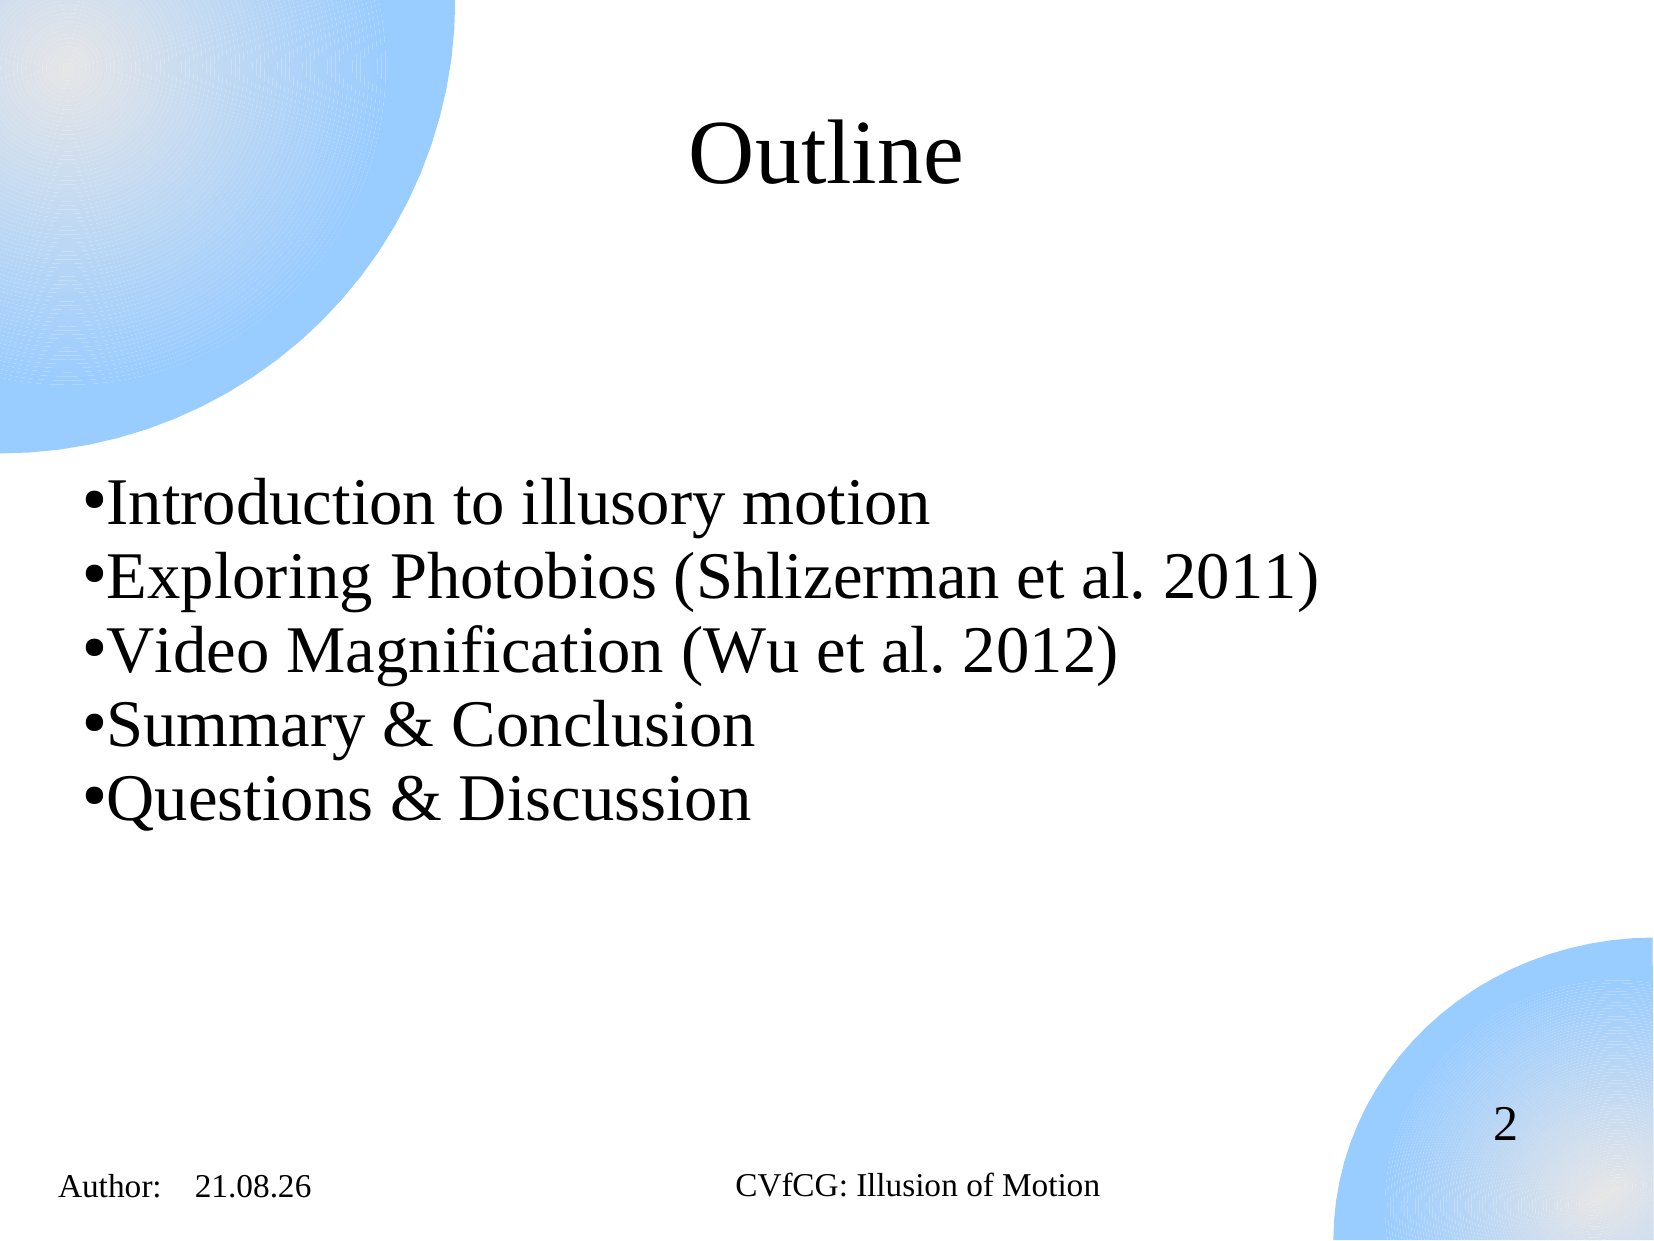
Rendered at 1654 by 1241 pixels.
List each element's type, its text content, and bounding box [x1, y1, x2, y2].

text_box <number> [1401, 1095, 1611, 1152]
text_box CVfCG: Illusion of Motion [735, 1166, 1346, 1204]
title Outline [82, 49, 1571, 257]
subtitle Introduction to illusory motion Exploring Photobios (Shlizerman et al. 2011) Video Magnification (Wu et al. 2012) Summary & Conclusion Questions & Discussion [82, 290, 1571, 1010]
